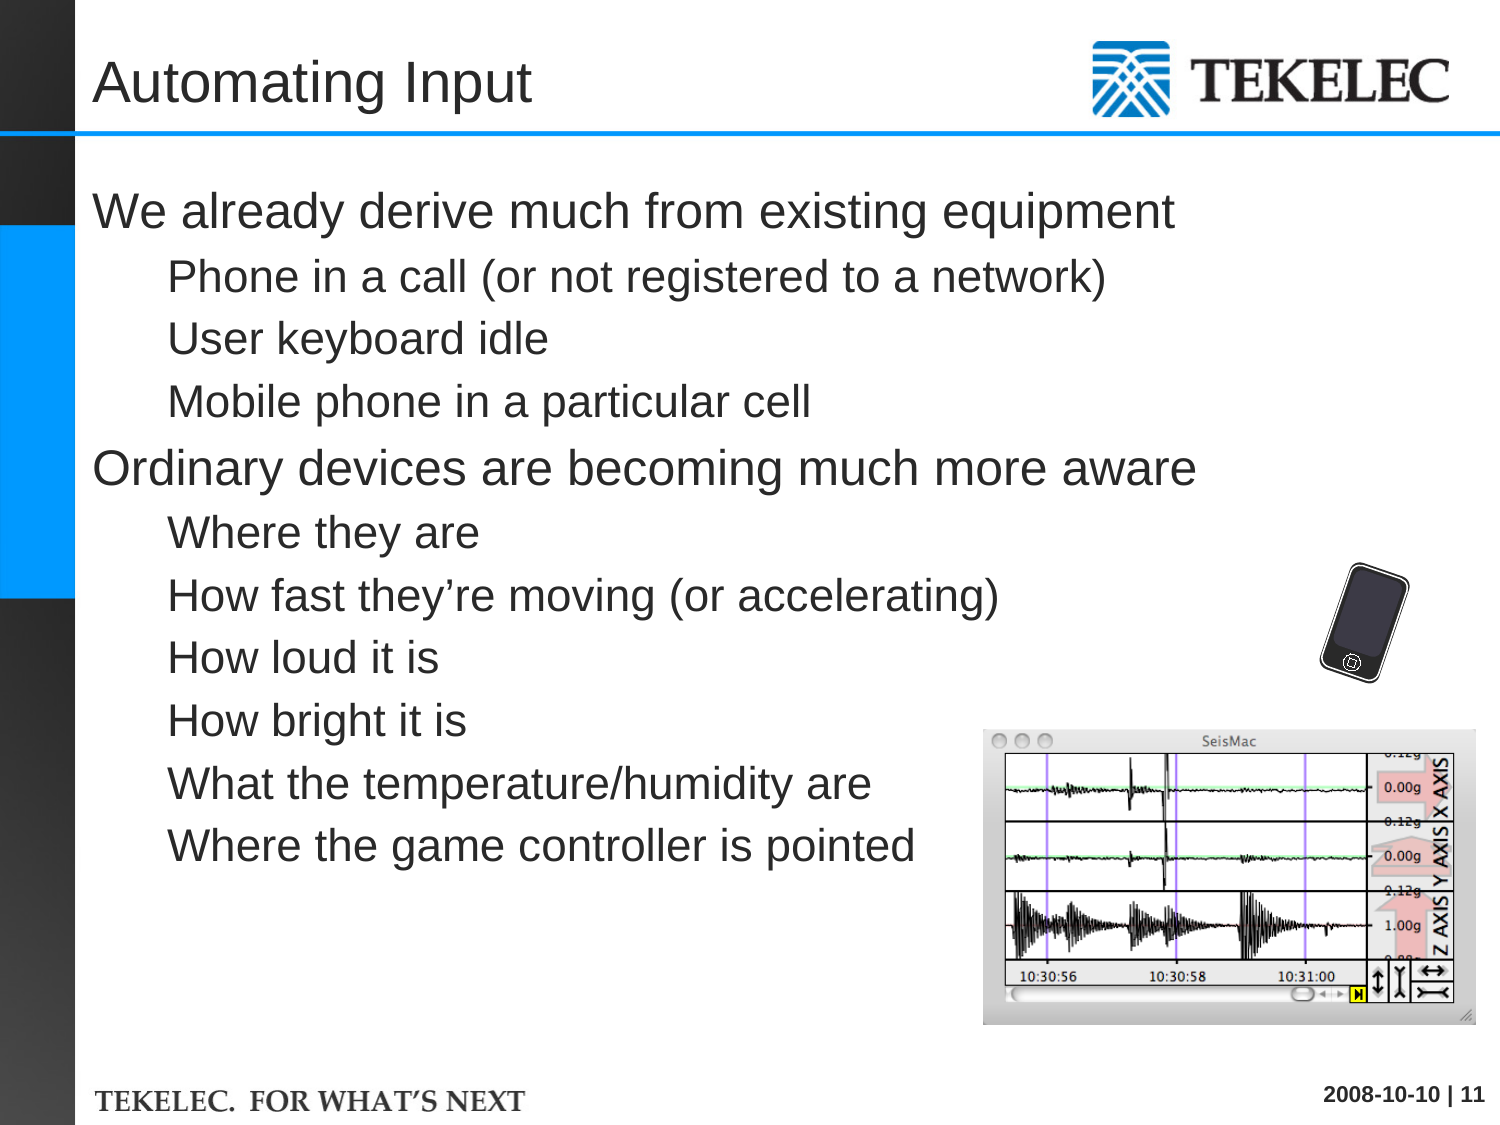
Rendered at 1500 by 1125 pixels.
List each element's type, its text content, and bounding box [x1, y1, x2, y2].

title Automating Input [92, 15, 1060, 115]
text_box [1342, 575, 1348, 591]
text_box [1323, 567, 1406, 679]
text_box [1398, 597, 1407, 622]
text_box [1349, 562, 1410, 593]
text_box [1330, 610, 1336, 626]
text_box [1319, 642, 1381, 684]
list We already derive much from existing equipment Phone in a call (or not registered to a network) User keyboard idle Mobile phone in a particular cell Ordinary devices are becoming much more aware Where they are How fast they’re moving (or accelerating) How loud it is How bright it is What the temperature/humidity are Where the game controller is pointed [92, 183, 1480, 1030]
picture [0, 0, 1500, 1125]
text_box [1387, 635, 1394, 654]
